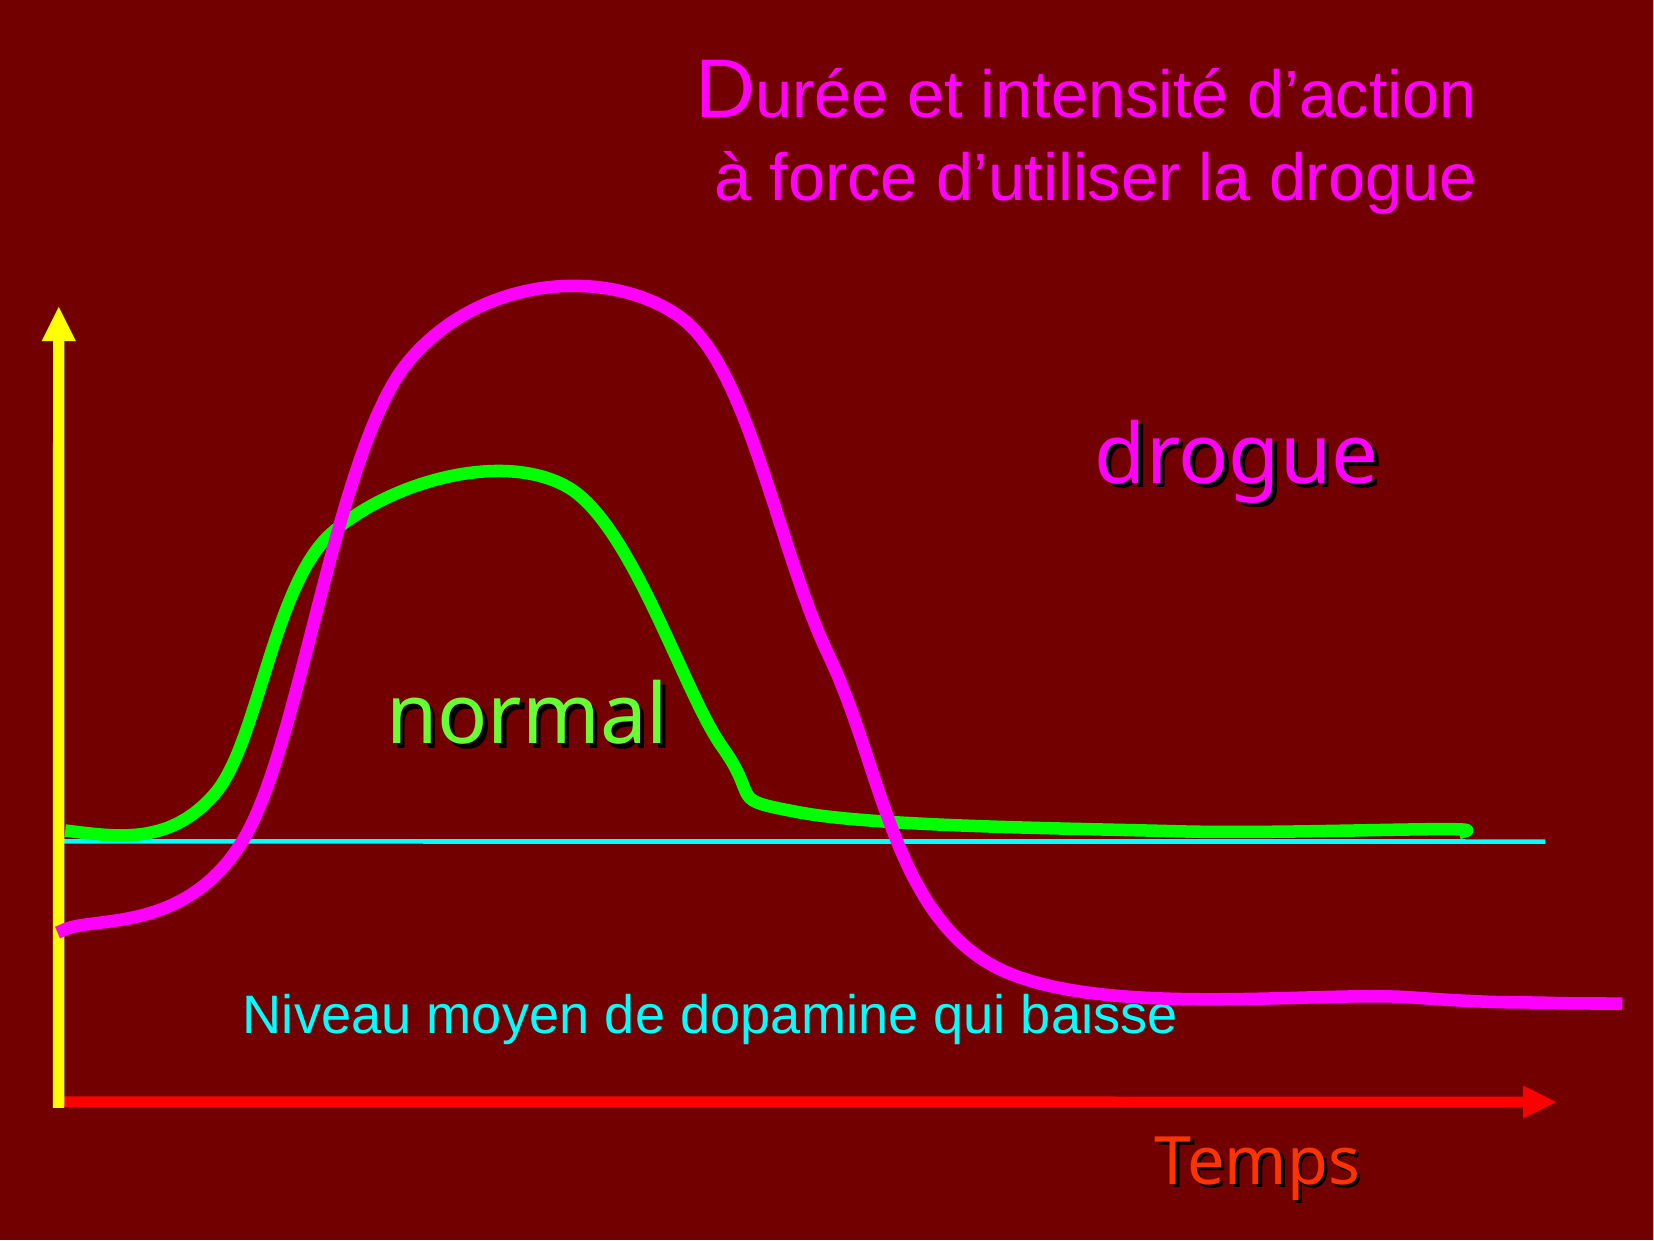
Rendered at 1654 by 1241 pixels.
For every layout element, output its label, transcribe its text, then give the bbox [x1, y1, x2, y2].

text_box Temps [1139, 1109, 1517, 1241]
list Niveau moyen de dopamine qui baisse [227, 971, 1654, 1103]
text_box drogue [943, 346, 1530, 554]
text_box normal [344, 607, 710, 814]
title Durée et intensité d’action à force d’utiliser la drogue [488, 20, 1654, 228]
